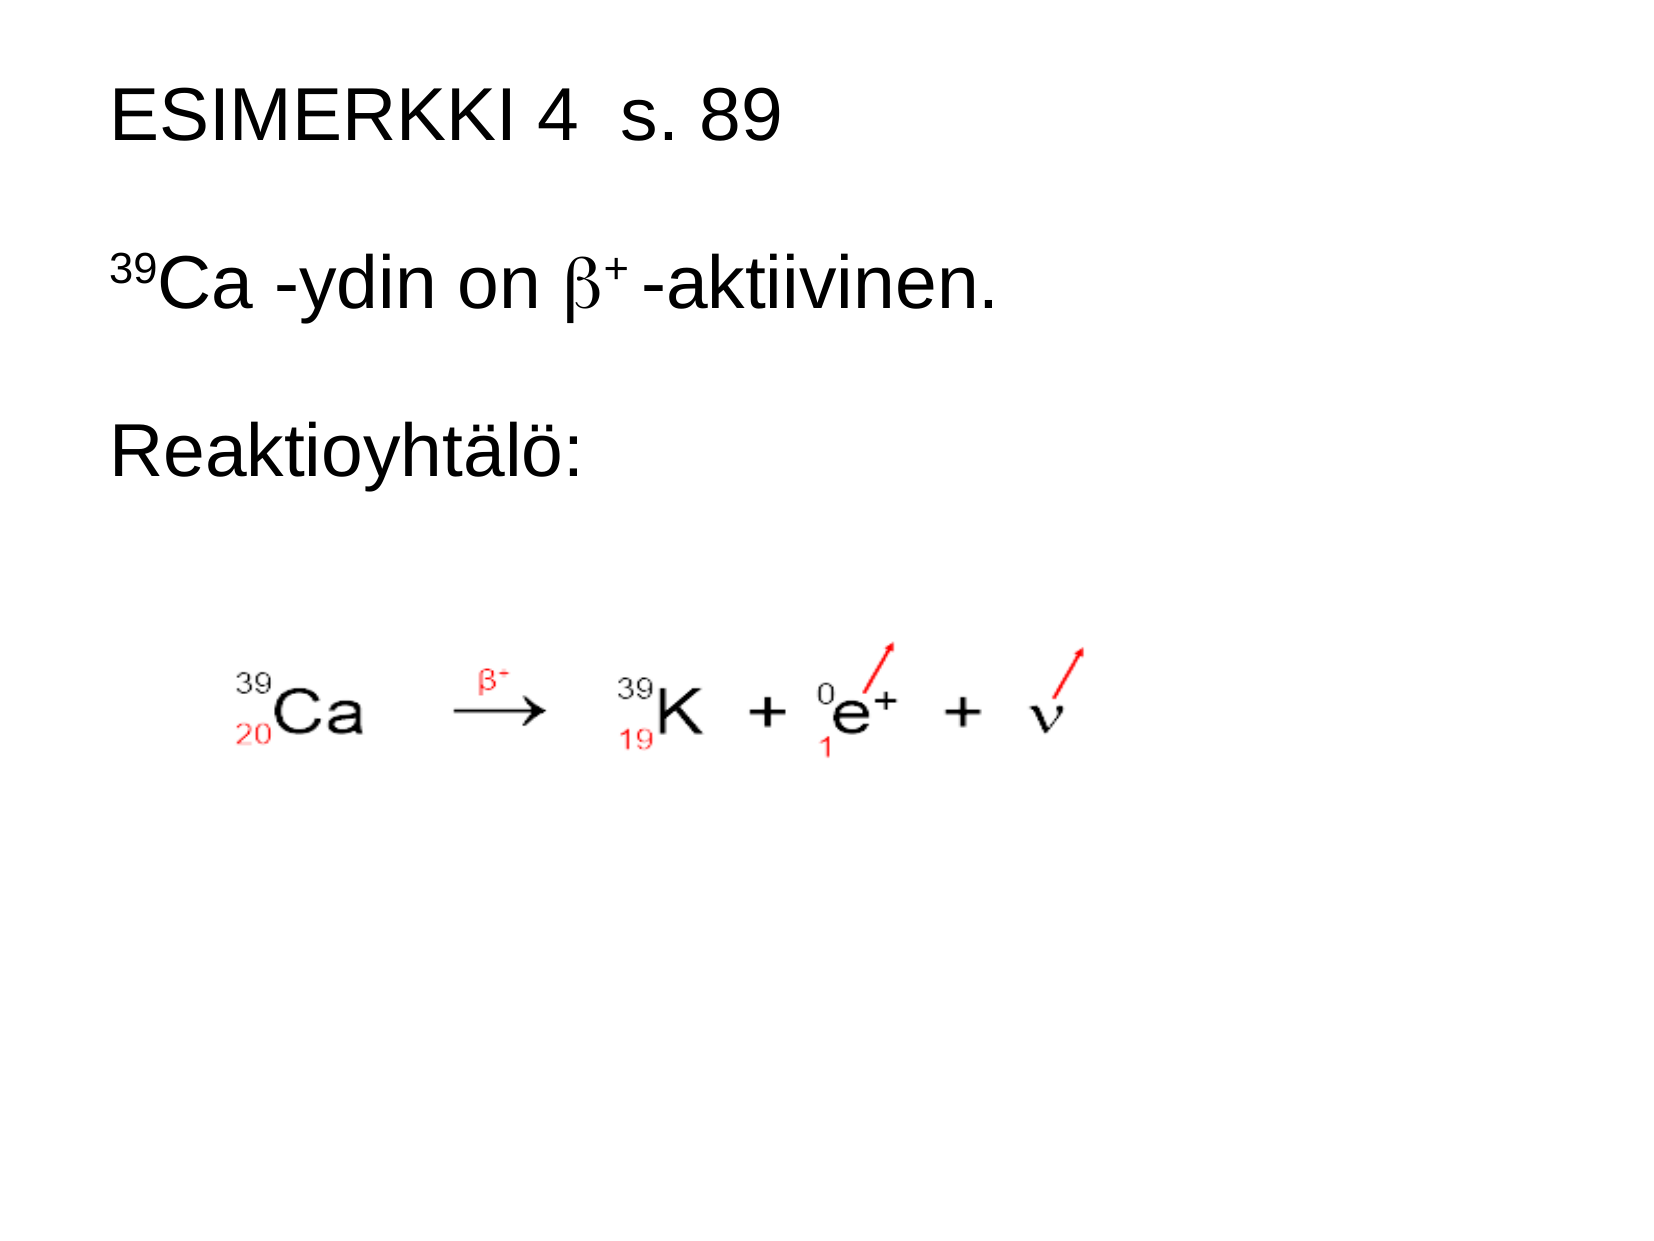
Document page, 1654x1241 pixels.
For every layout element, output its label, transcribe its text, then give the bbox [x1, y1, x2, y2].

text_box ESIMERKKI 4 s. 89 39Ca -ydin on b+ -aktiivinen. Reaktioyhtälö: [94, 65, 1428, 508]
picture [173, 603, 1180, 793]
